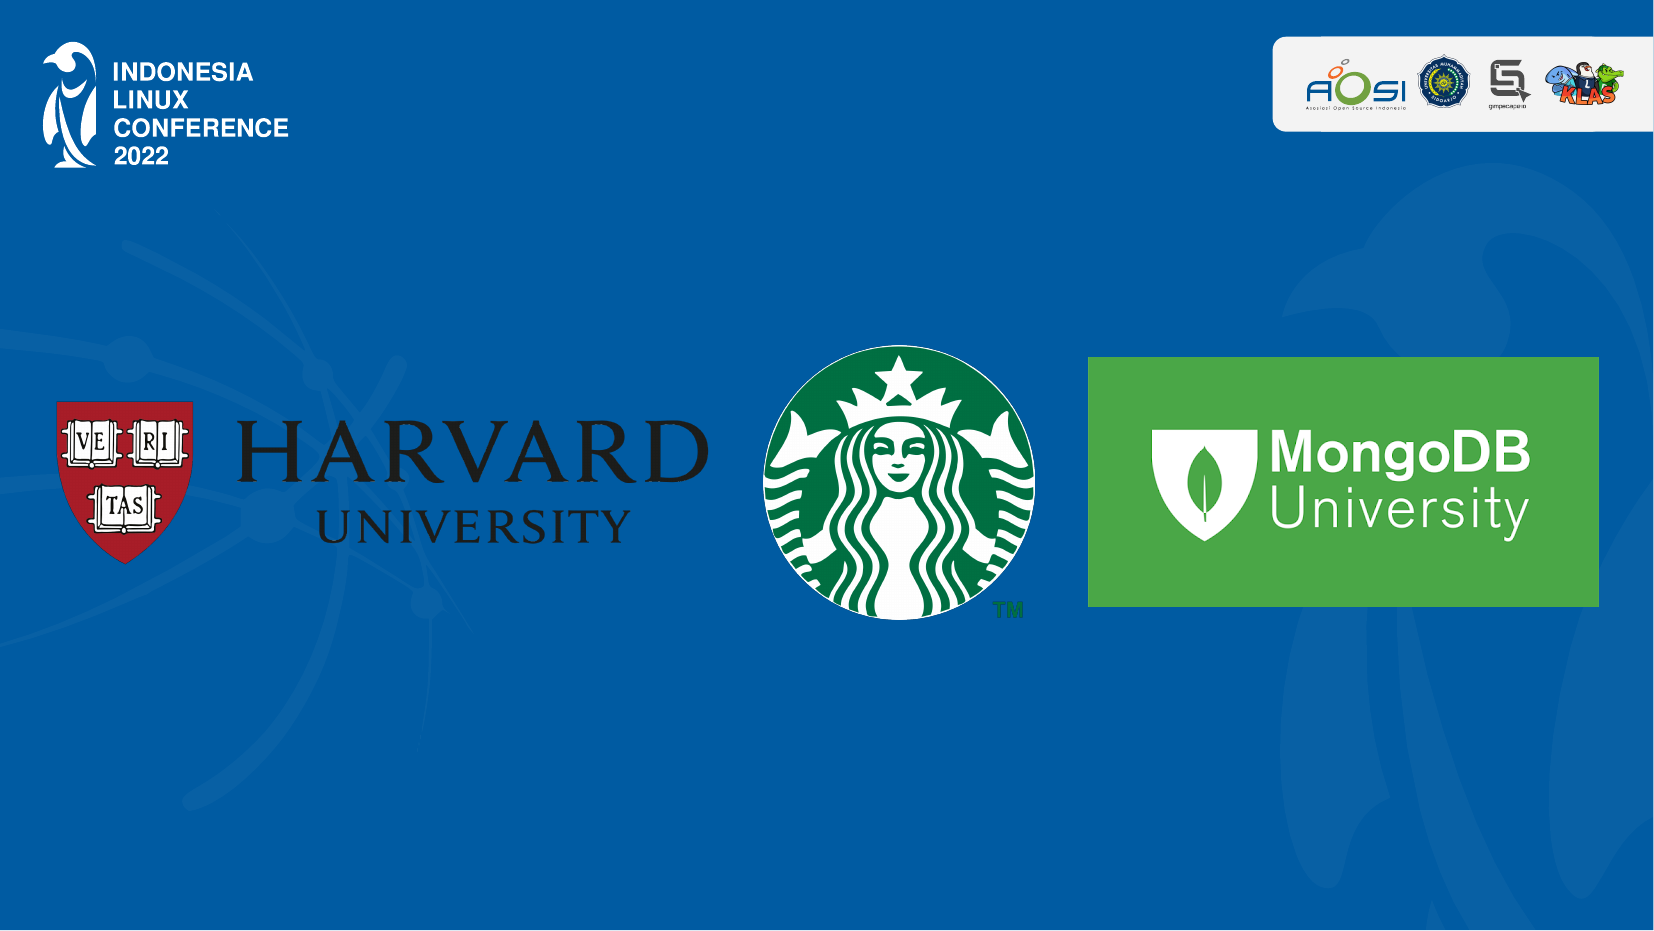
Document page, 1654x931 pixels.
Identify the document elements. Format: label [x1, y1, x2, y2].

picture [1417, 54, 1471, 108]
picture [1088, 357, 1599, 607]
picture [40, 393, 723, 572]
picture [1545, 62, 1624, 105]
picture [763, 345, 1035, 620]
